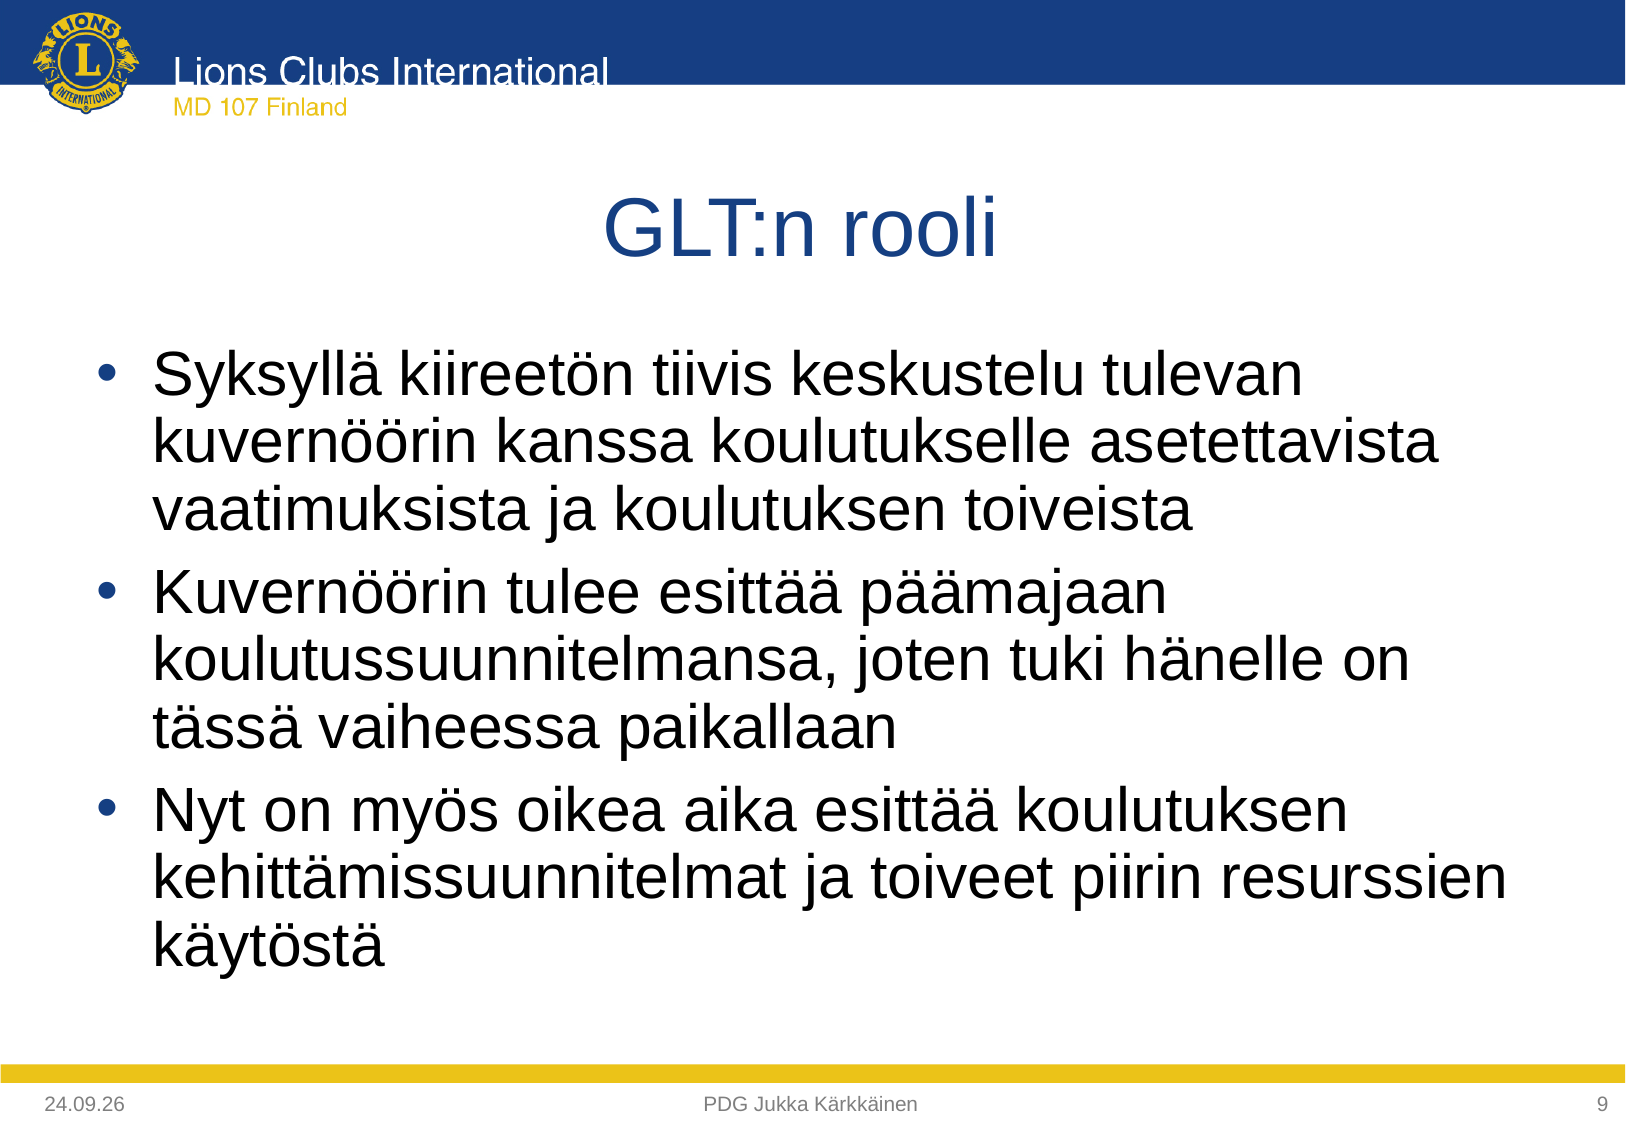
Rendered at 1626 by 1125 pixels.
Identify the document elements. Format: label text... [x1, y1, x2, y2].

text_box 25.03.19 [29, 1072, 268, 1125]
text_box PDG Jukka Kärkkäinen [409, 1073, 1212, 1125]
text_box <numero> [1243, 1073, 1624, 1125]
picture [0, 0, 1626, 122]
title GLT:n rooli [81, 151, 1544, 296]
list Syksyllä kiireetön tiivis keskustelu tulevan kuvernöörin kanssa koulutukselle asetettavista vaatimuksista ja koulutuksen toiveista Kuvernöörin tulee esittää päämajaan koulutussuunnitelmansa, joten tuki hänelle on tässä vaiheessa paikallaan Nyt on myös oikea aika esittää koulutuksen kehittämissuunnitelmat ja toiveet piirin resurssien käytöstä [81, 334, 1544, 1034]
